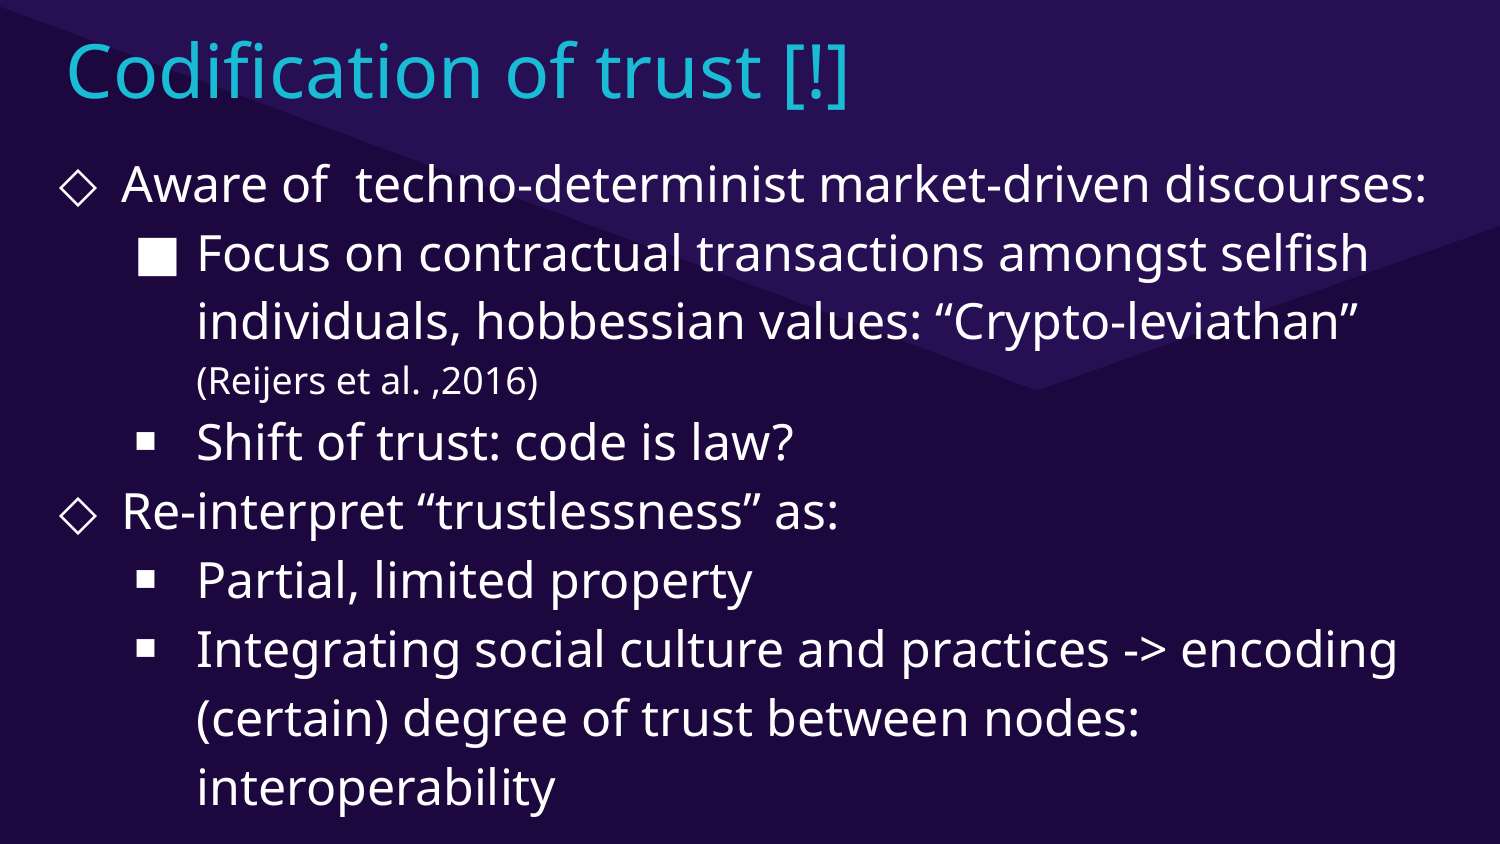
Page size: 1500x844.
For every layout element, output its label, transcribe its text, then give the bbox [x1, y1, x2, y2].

title Codification of trust [!] [50, 22, 1472, 128]
list Aware of techno-determinist market-driven discourses: Focus on contractual transactions amongst selfish individuals, hobbessian values: “Crypto-leviathan” (Reijers et al. ,2016) Shift of trust: code is law? Re-interpret “trustlessness” as: Partial, limited property Integrating social culture and practices -> encoding (certain) degree of trust between nodes: interoperability [31, 128, 1492, 777]
